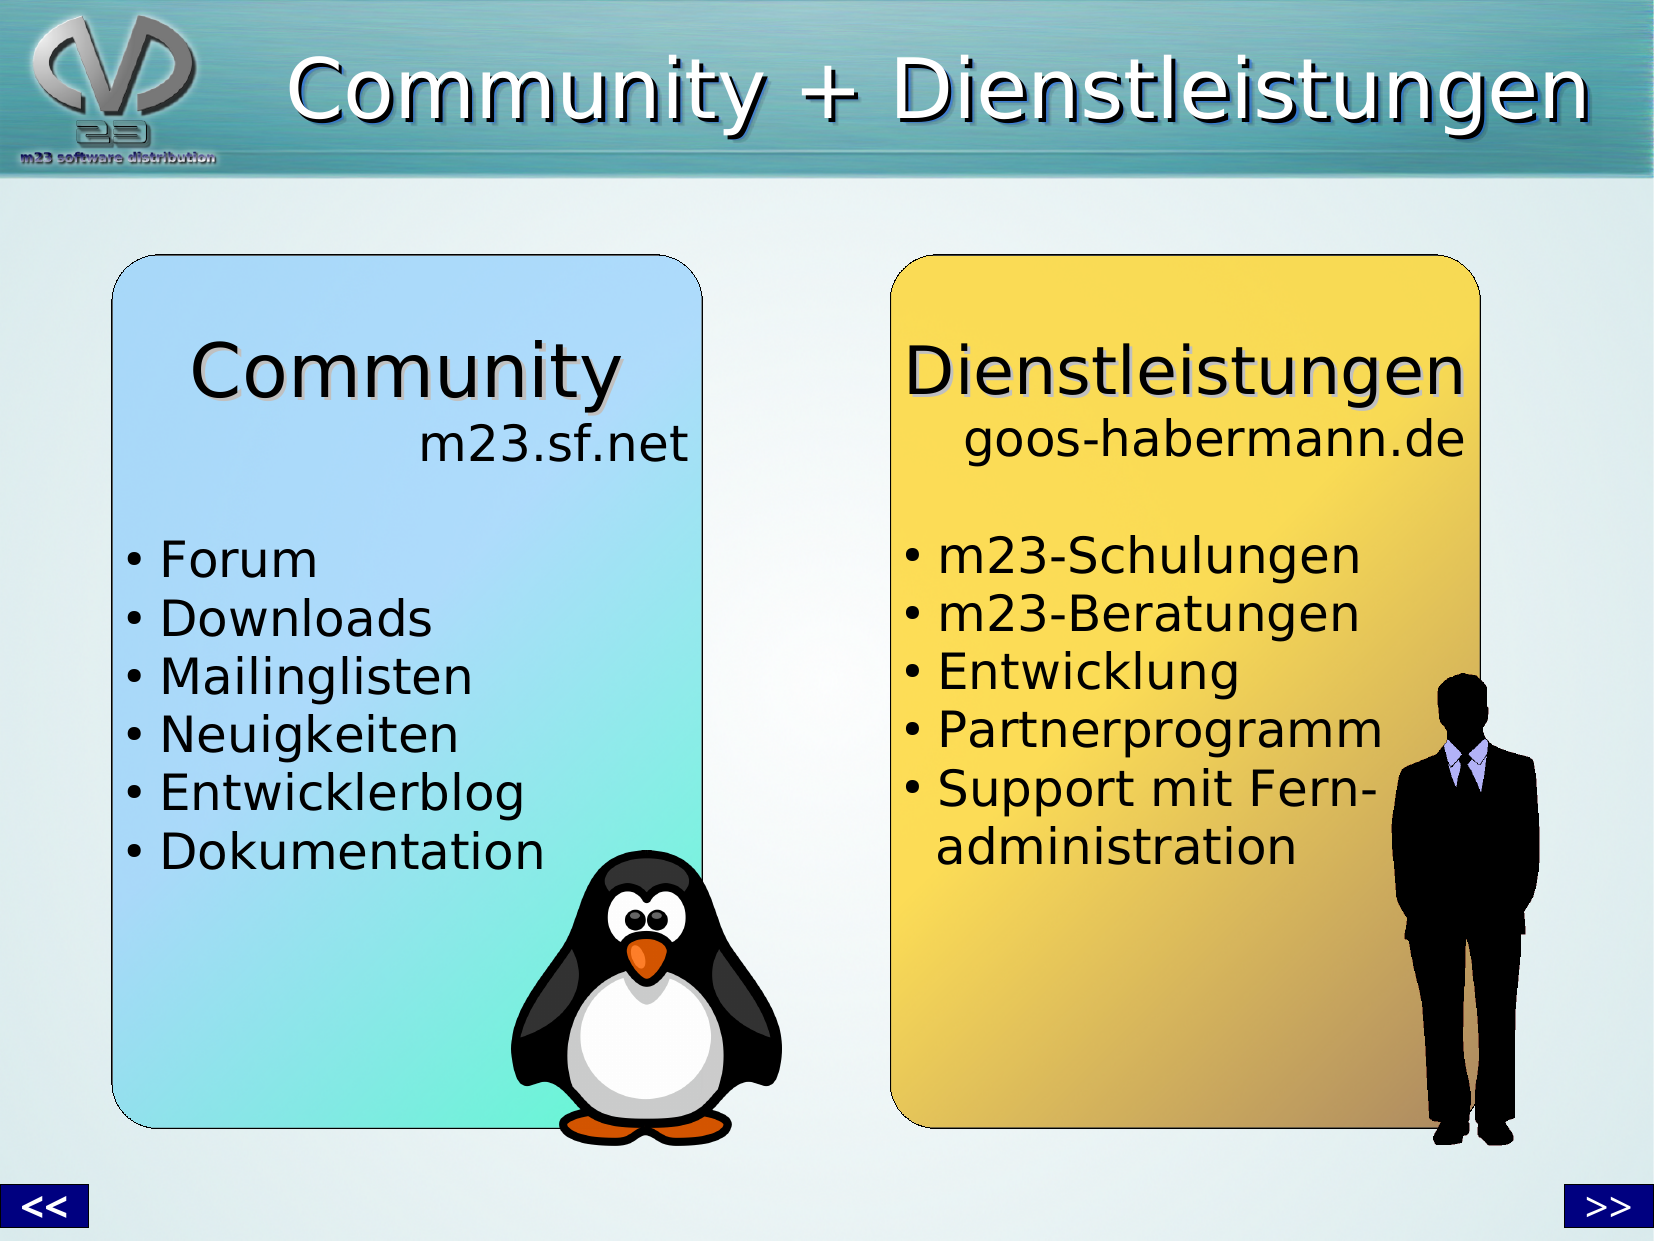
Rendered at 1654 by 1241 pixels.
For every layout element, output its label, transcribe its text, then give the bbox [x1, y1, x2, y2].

text_box Community m23.sf.net Forum Downloads Mailinglisten Neuigkeiten Entwicklerblog Dokumentation [111, 254, 703, 1129]
picture [0, 0, 1654, 1241]
title Community + Dienstleistungen [224, 2, 1654, 178]
text_box Dienstleistungen goos-habermann.de m23-Schulungen m23-Beratungen Entwicklung Partnerprogramm Support mit Fern- administration [890, 254, 1481, 1129]
